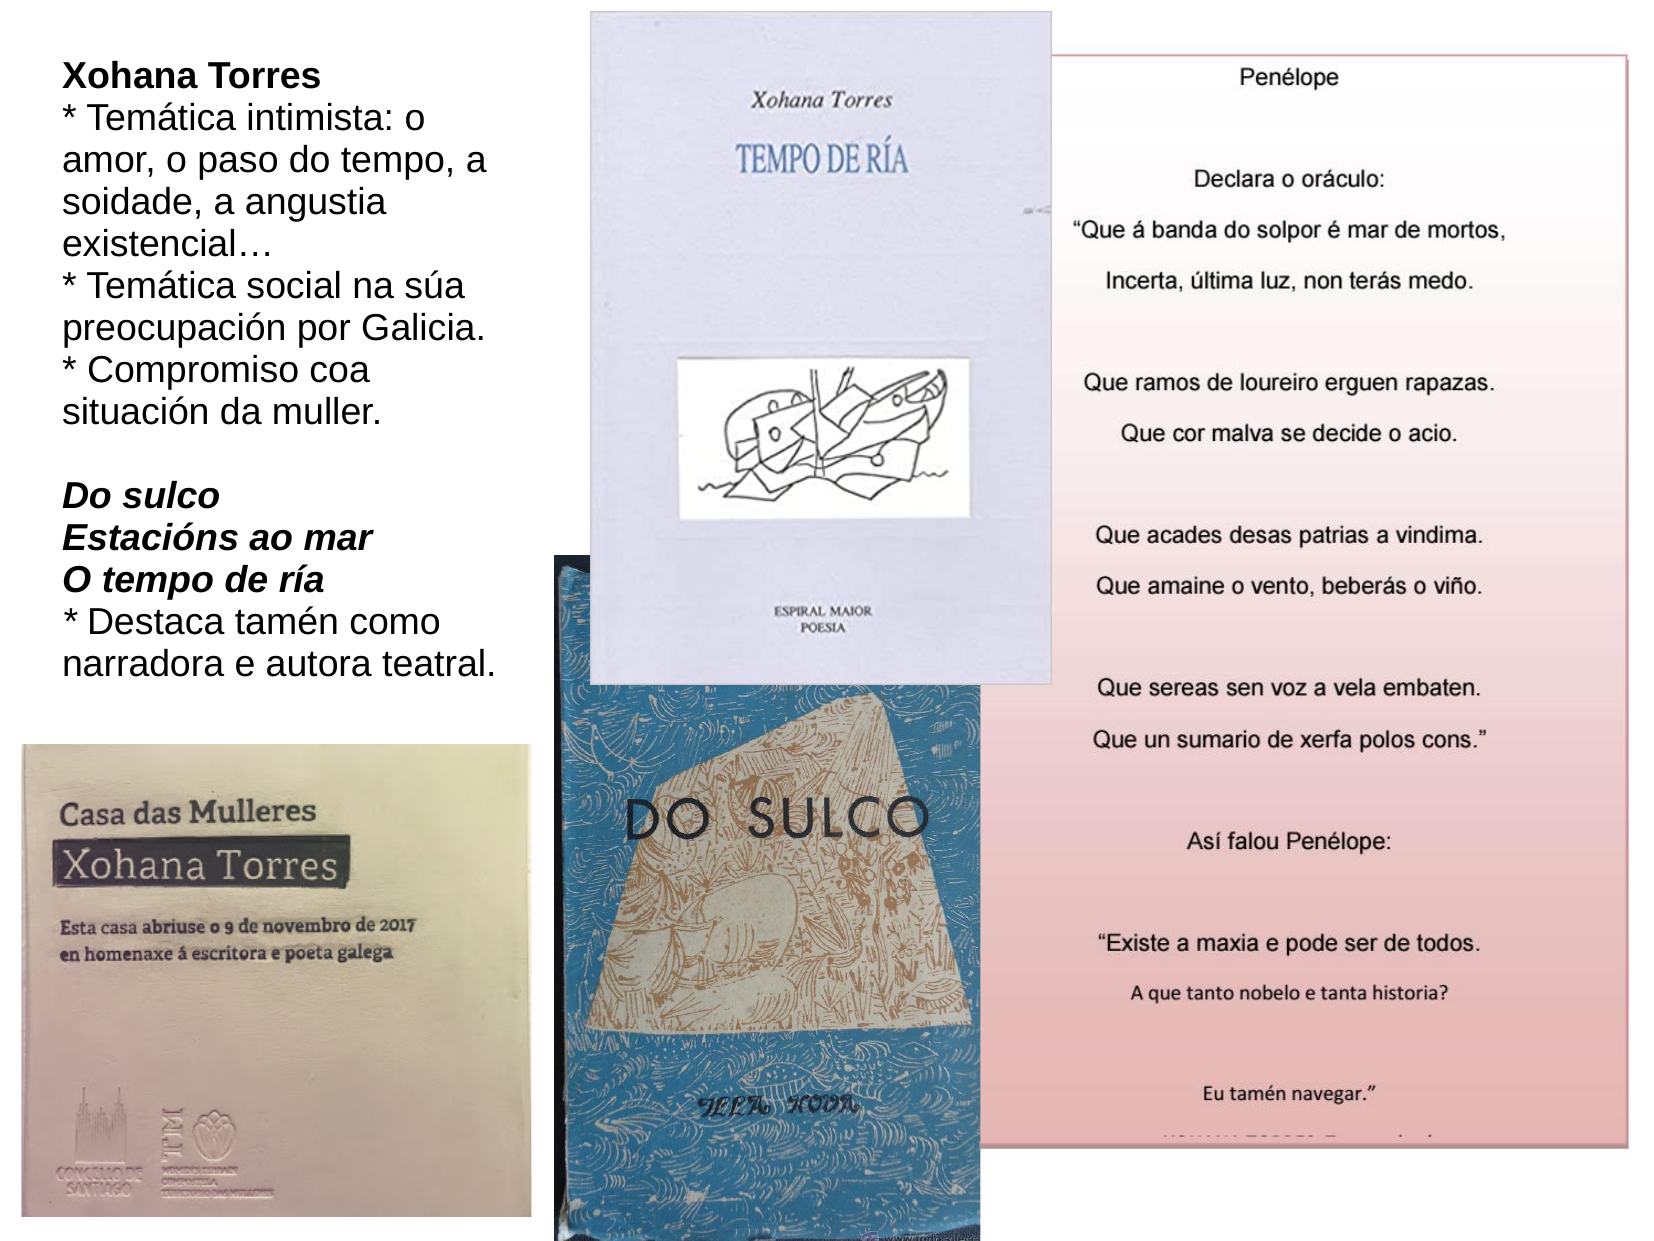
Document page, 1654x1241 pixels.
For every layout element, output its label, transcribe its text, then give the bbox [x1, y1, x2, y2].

picture [21, 744, 532, 1217]
picture [554, 11, 1630, 1241]
text_box Xohana Torres * Temática intimista: o amor, o paso do tempo, a soidade, a angustia existencial… * Temática social na súa preocupación por Galicia. * Compromiso coa situación da muller. Do sulco Estacións ao mar O tempo de ría * Destaca tamén como narradora e autora teatral. [47, 47, 532, 744]
